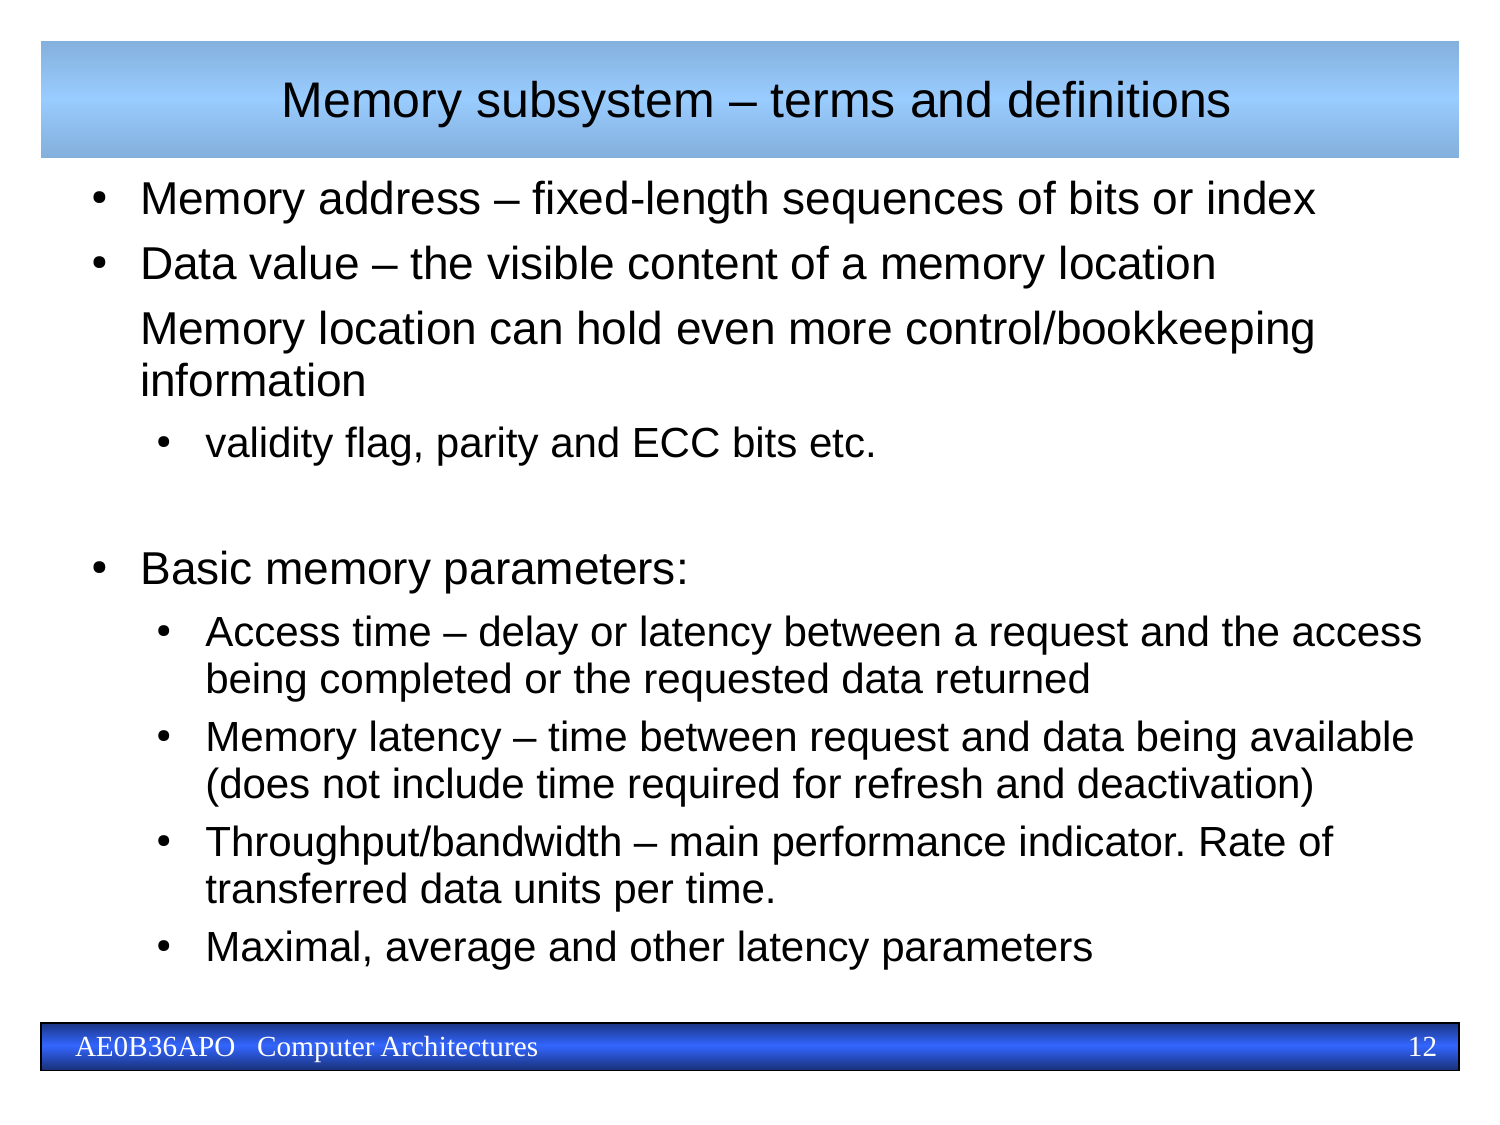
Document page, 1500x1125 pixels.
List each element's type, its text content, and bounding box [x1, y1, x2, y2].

list Memory address – fixed-length sequences of bits or index Data value – the visible content of a memory location Memory location can hold even more control/bookkeeping information validity flag, parity and ECC bits etc. Basic memory parameters: Access time – delay or latency between a request and the access being completed or the requested data returned Memory latency – time between request and data being available (does not include time required for refresh and deactivation) Throughput/bandwidth – main performance indicator. Rate of transferred data units per time. Maximal, average and other latency parameters [75, 172, 1426, 1000]
title Memory subsystem – terms and definitions [41, 41, 1459, 158]
